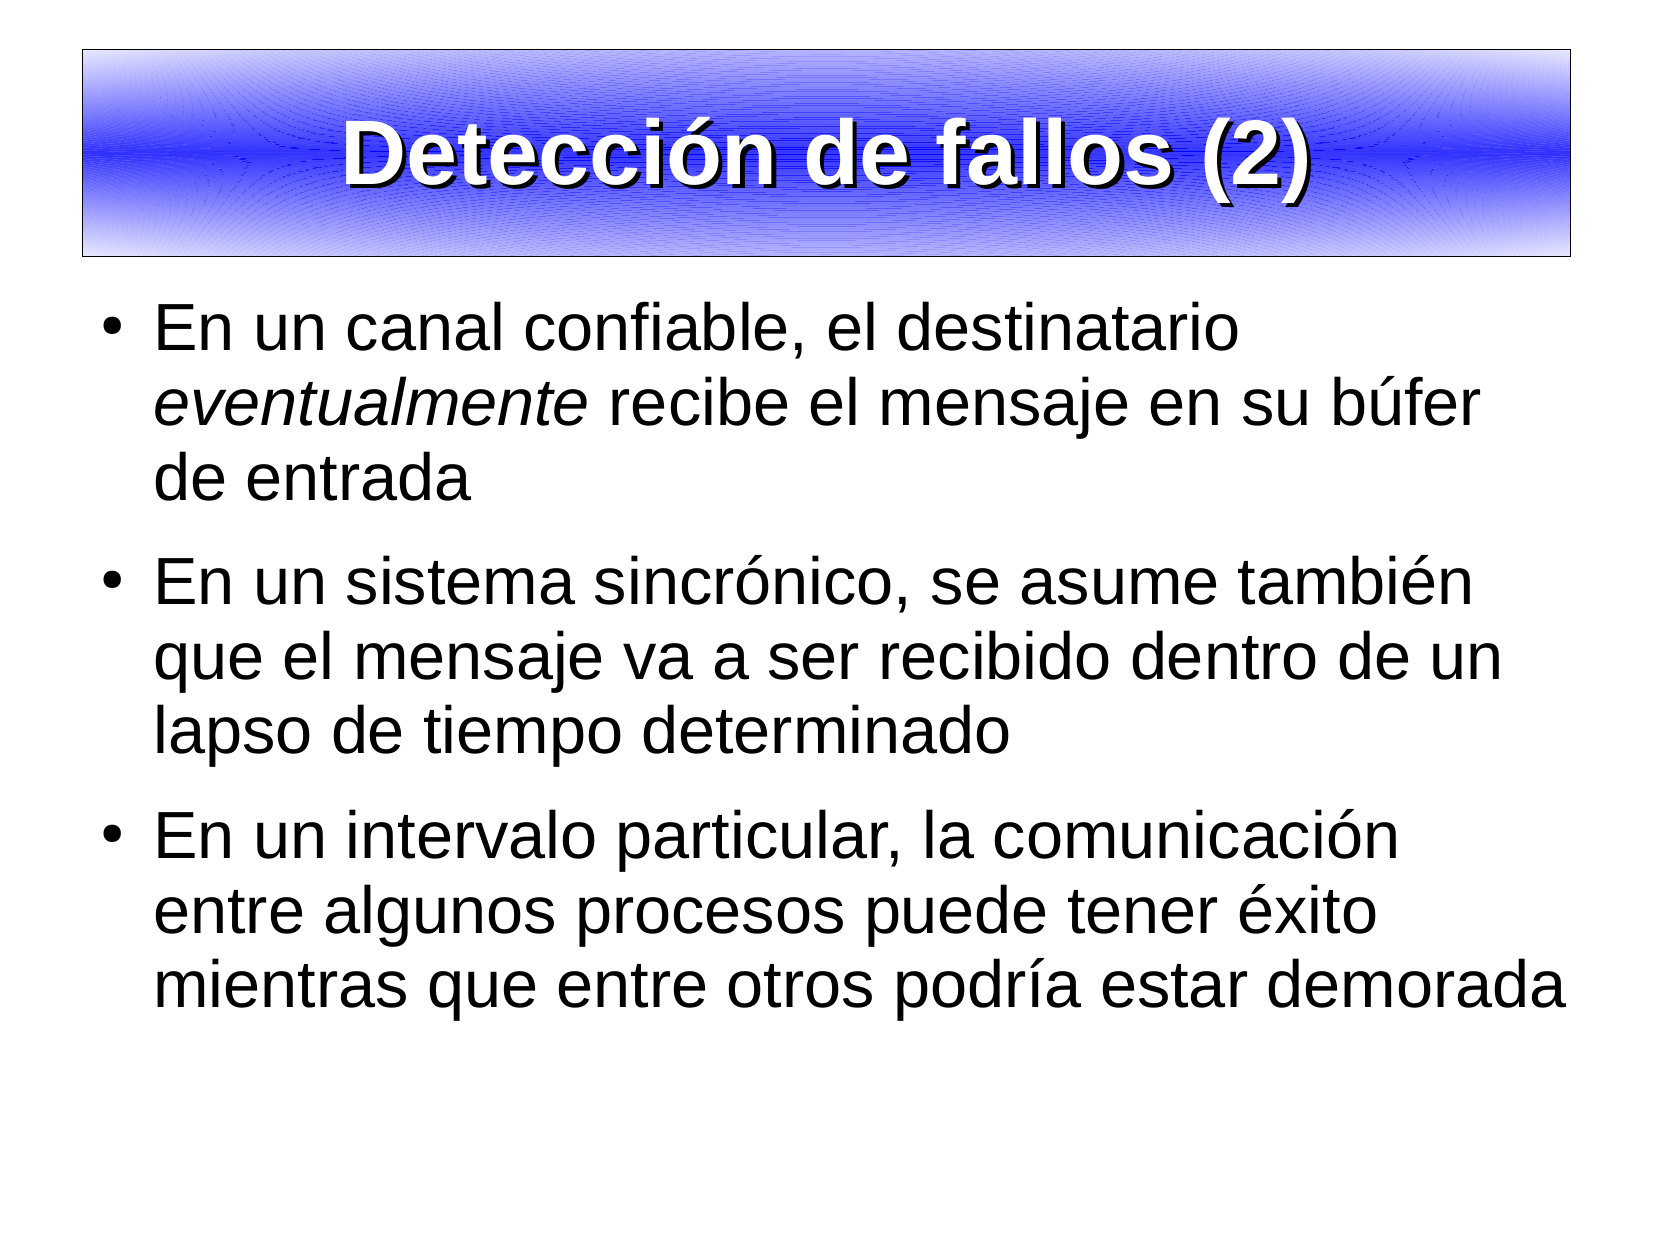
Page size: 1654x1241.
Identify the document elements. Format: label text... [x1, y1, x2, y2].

title Detección de fallos (2) [82, 49, 1571, 257]
list En un canal confiable, el destinatario eventualmente recibe el mensaje en su búfer de entrada En un sistema sincrónico, se asume también que el mensaje va a ser recibido dentro de un lapso de tiempo determinado En un intervalo particular, la comunicación entre algunos procesos puede tener éxito mientras que entre otros podría estar demorada [82, 290, 1571, 1109]
